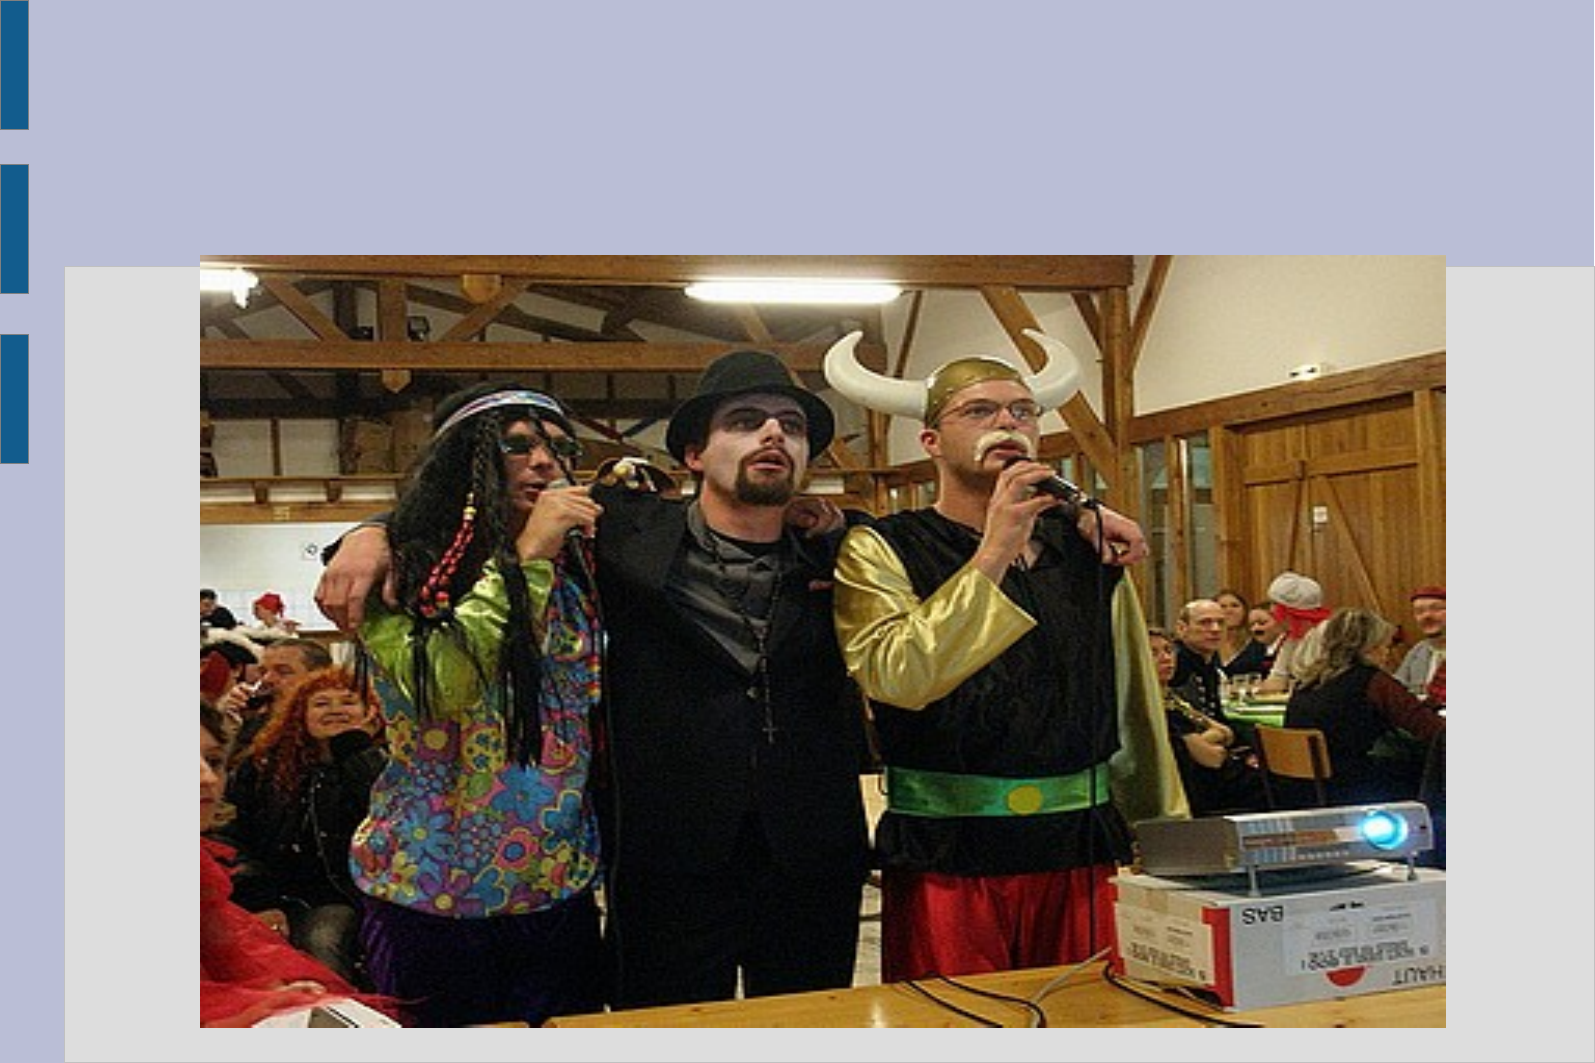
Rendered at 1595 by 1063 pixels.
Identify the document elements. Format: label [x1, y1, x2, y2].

picture [200, 255, 1446, 1028]
